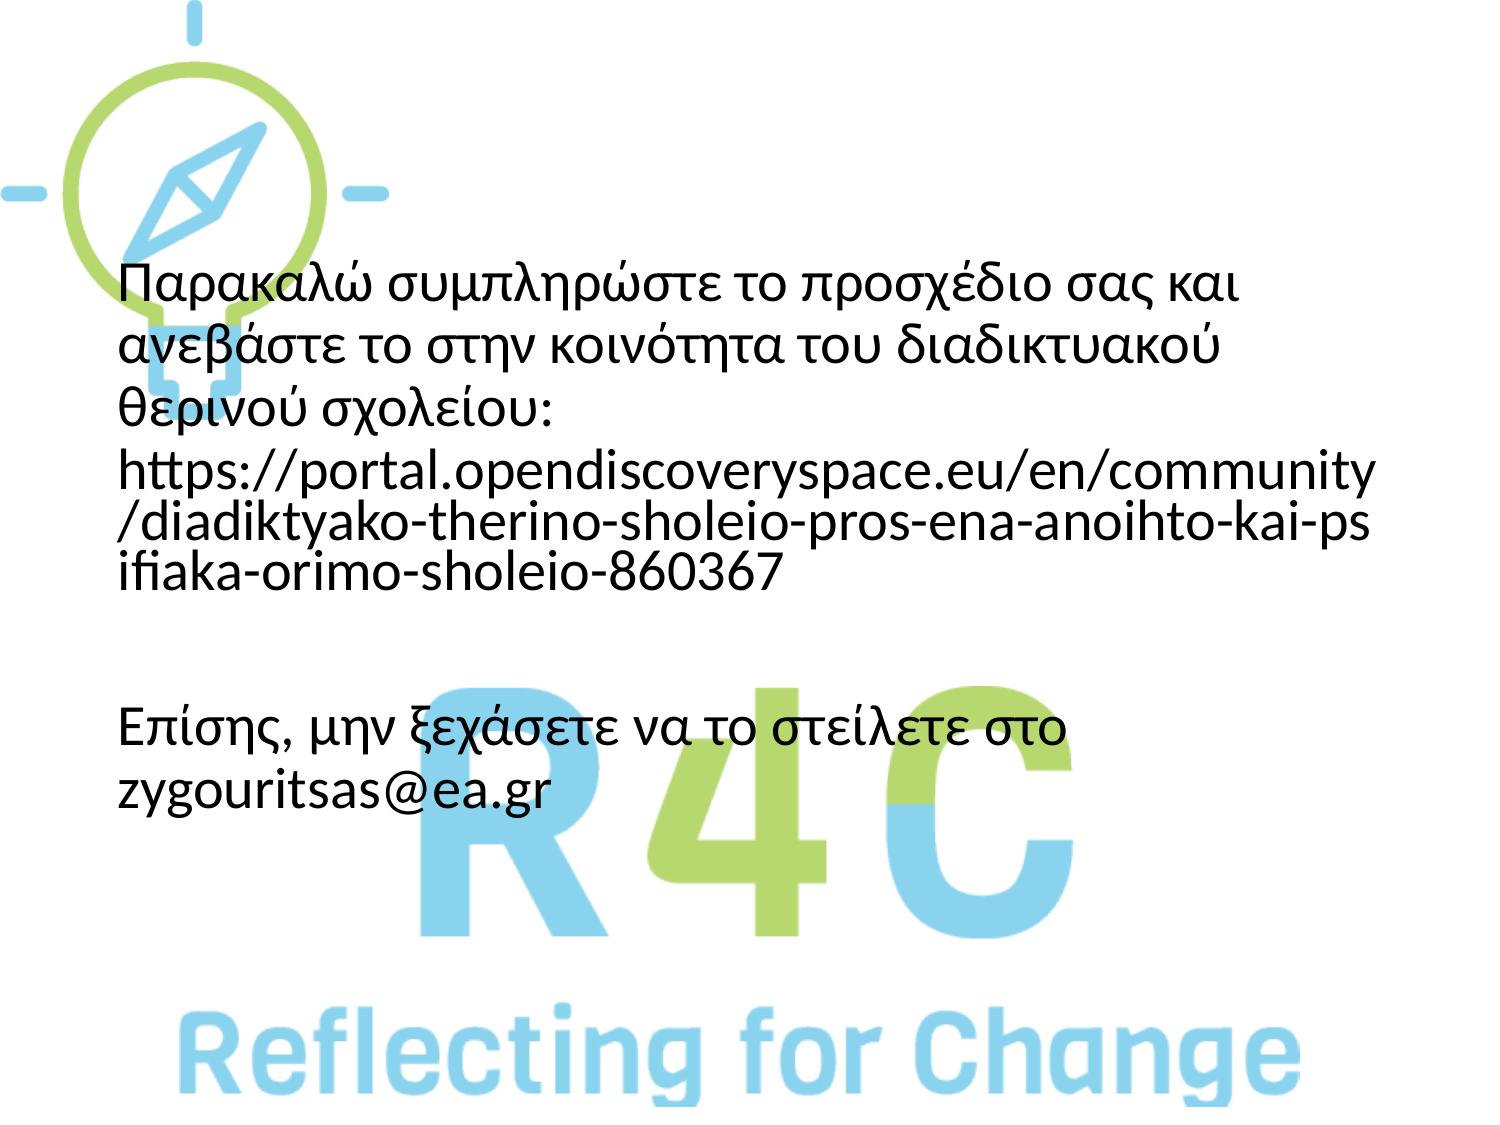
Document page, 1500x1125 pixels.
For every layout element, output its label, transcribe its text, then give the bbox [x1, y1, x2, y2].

list Παρακαλώ συμπληρώστε το προσχέδιο σας και ανεβάστε το στην κοινότητα του διαδικτυακού θερινού σχολείου: https://portal.opendiscoveryspace.eu/en/community/diadiktyako-therino-sholeio-pros-ena-anoihto-kai-psifiaka-orimo-sholeio-860367 Επίσης, μην ξεχάσετε να το στείλετε στο zygouritsas@ea.gr [103, 143, 1397, 1014]
picture [179, 1014, 1300, 1107]
picture [0, 0, 389, 420]
